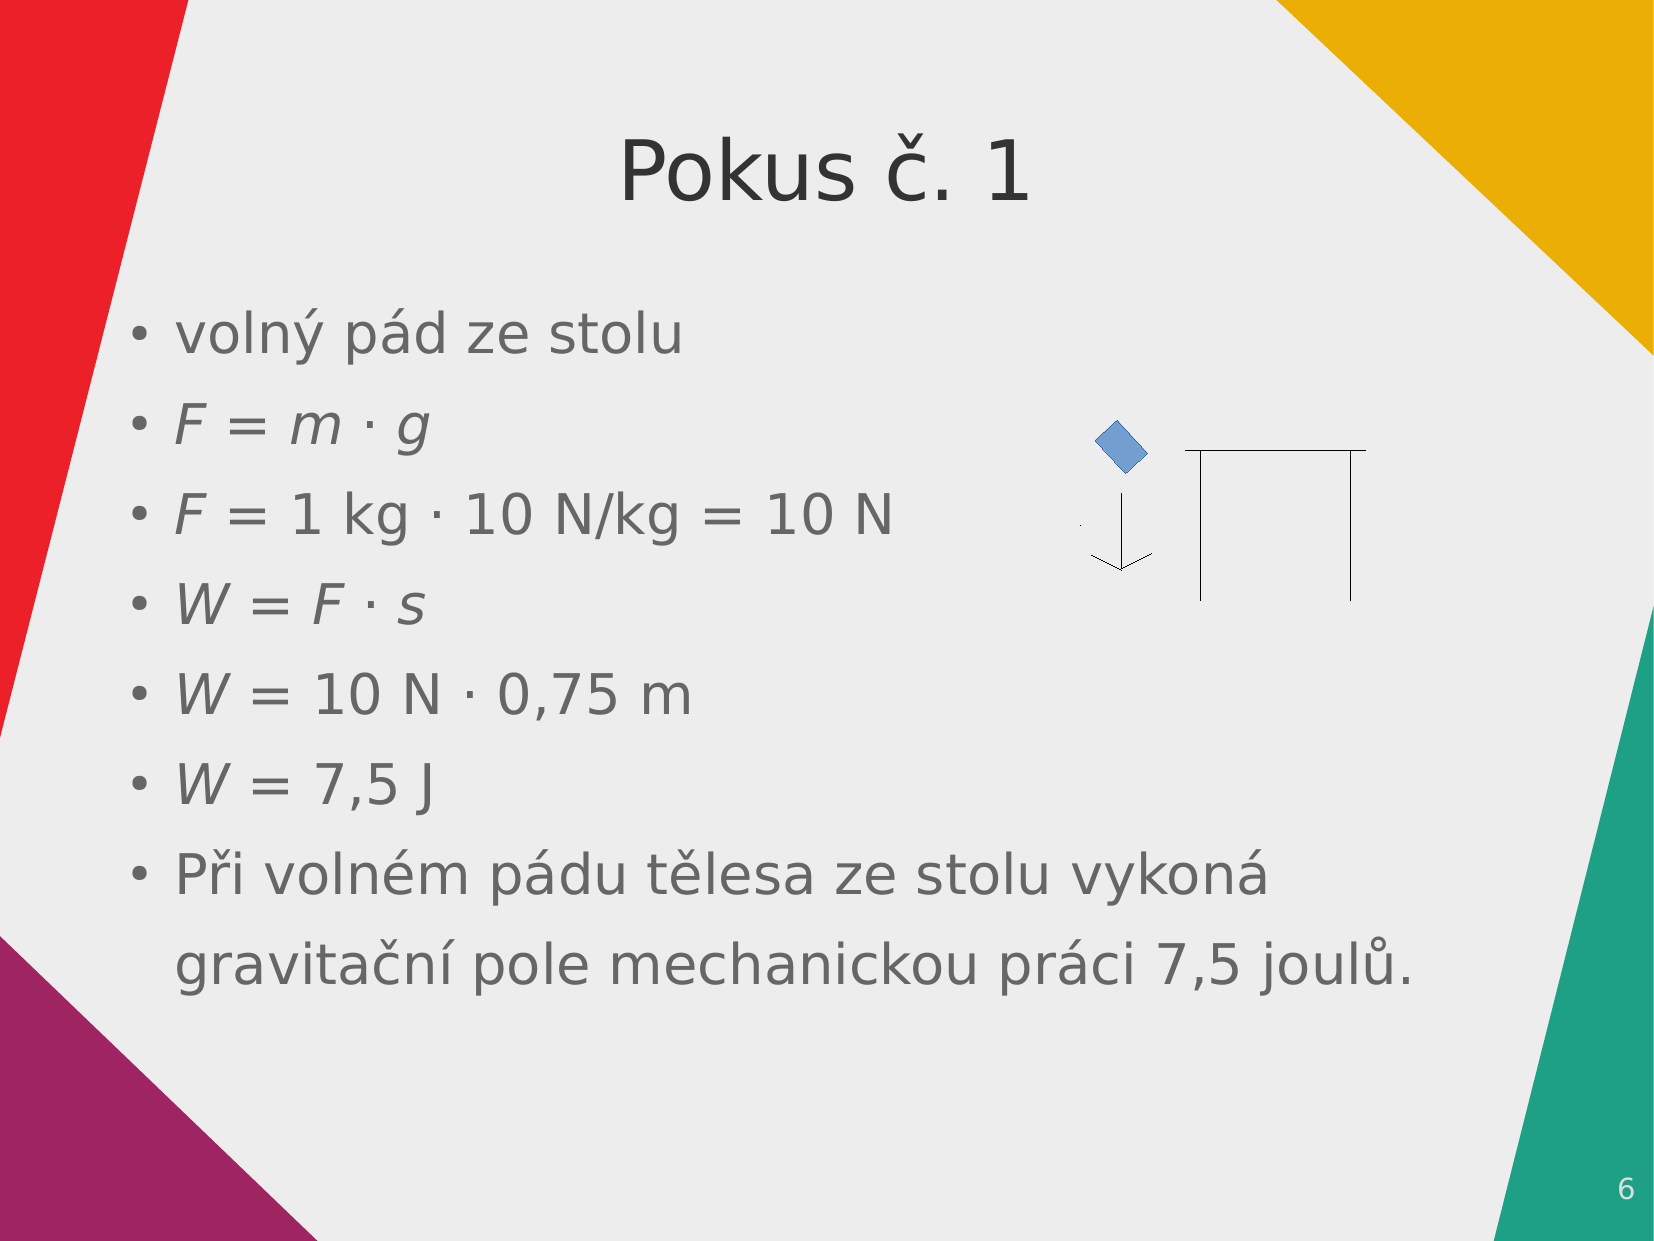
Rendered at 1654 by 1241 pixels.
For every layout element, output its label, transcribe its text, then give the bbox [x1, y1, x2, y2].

title Pokus č. 1 [114, 73, 1539, 271]
list volný pád ze stolu F = m · g F = 1 kg · 10 N/kg = 10 N W = F · s W = 10 N · 0,75 m W = 7,5 J Při volném pádu tělesa ze stolu vykoná gravitační pole mechanickou práci 7,5 joulů. [114, 302, 1456, 1051]
text_box [1095, 420, 1148, 474]
